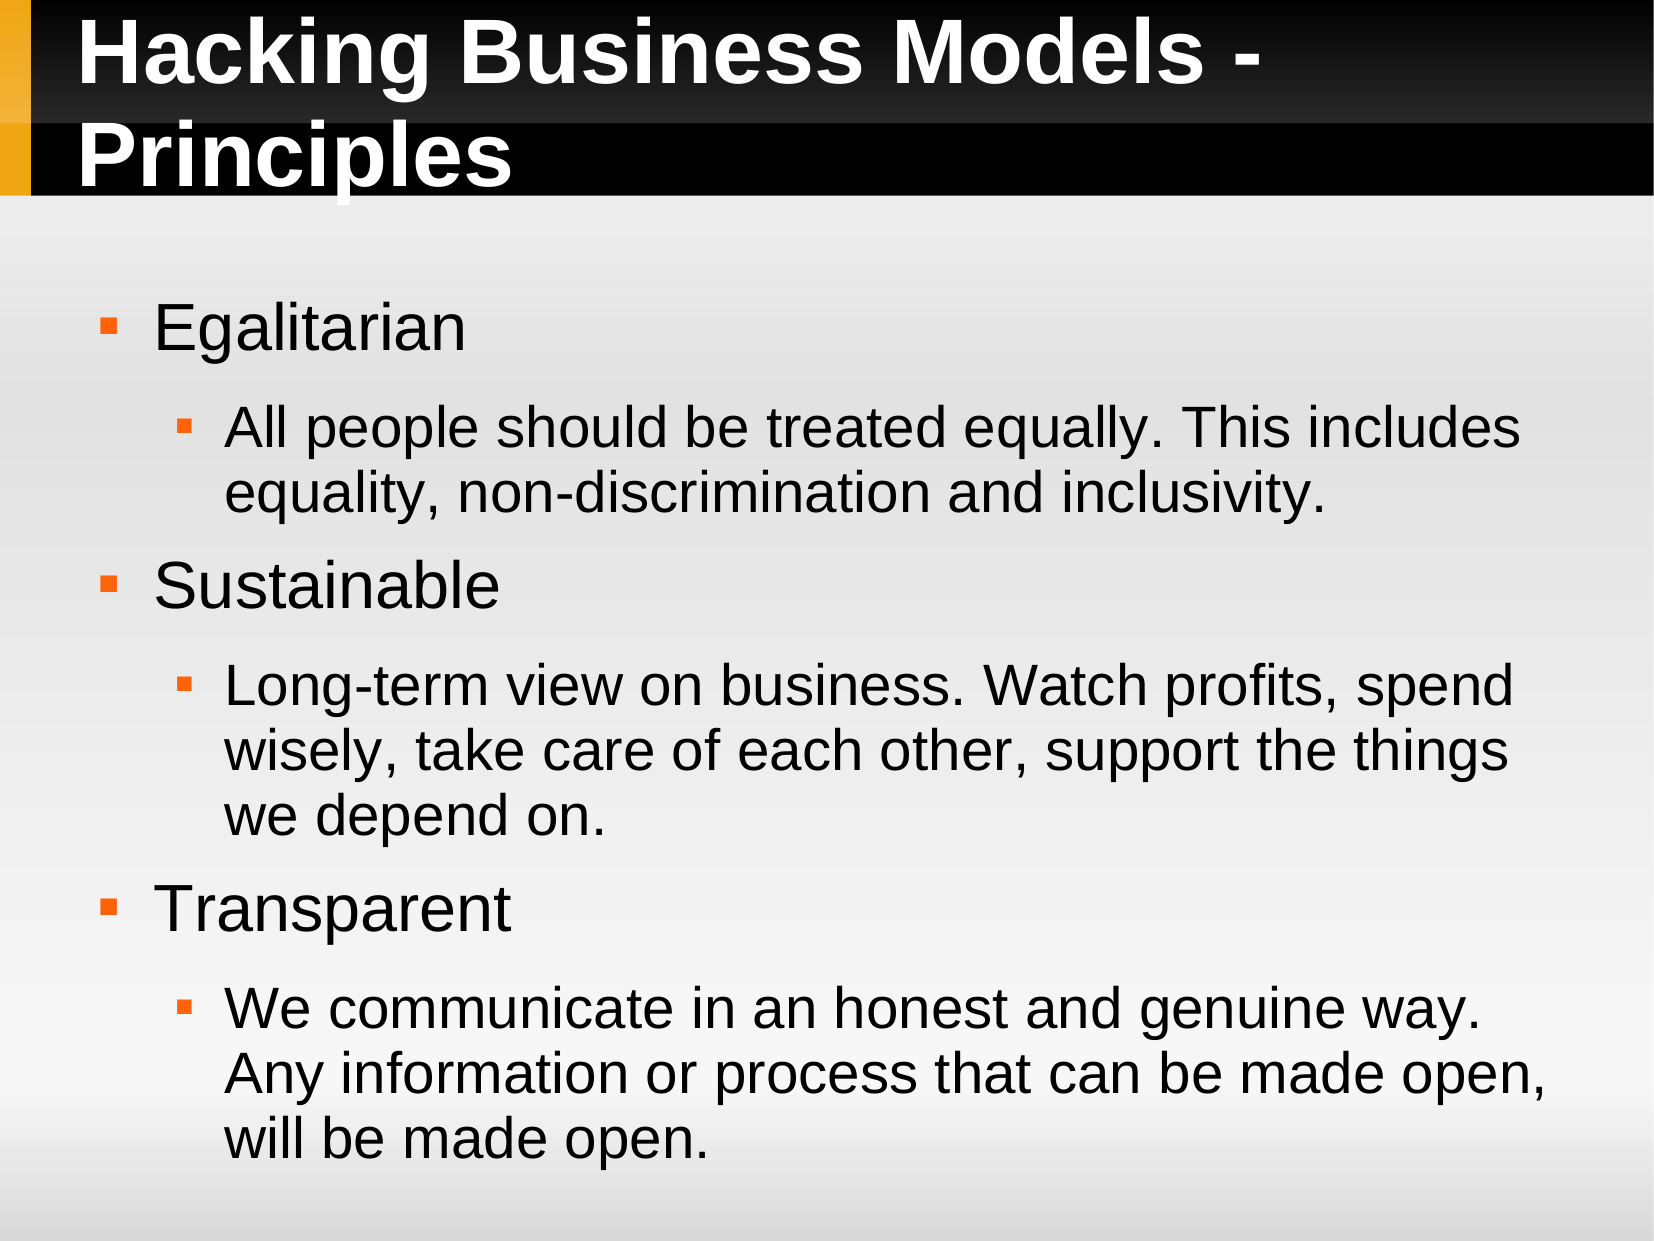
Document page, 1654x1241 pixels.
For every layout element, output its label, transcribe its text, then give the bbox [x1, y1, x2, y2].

picture [0, 0, 1654, 1241]
title Hacking Business Models - Principles [76, 1, 1565, 207]
list Egalitarian All people should be treated equally. This includes equality, non-discrimination and inclusivity. Sustainable Long-term view on business. Watch profits, spend wisely, take care of each other, support the things we depend on. Transparent We communicate in an honest and genuine way. Any information or process that can be made open, will be made open. [82, 290, 1571, 1171]
